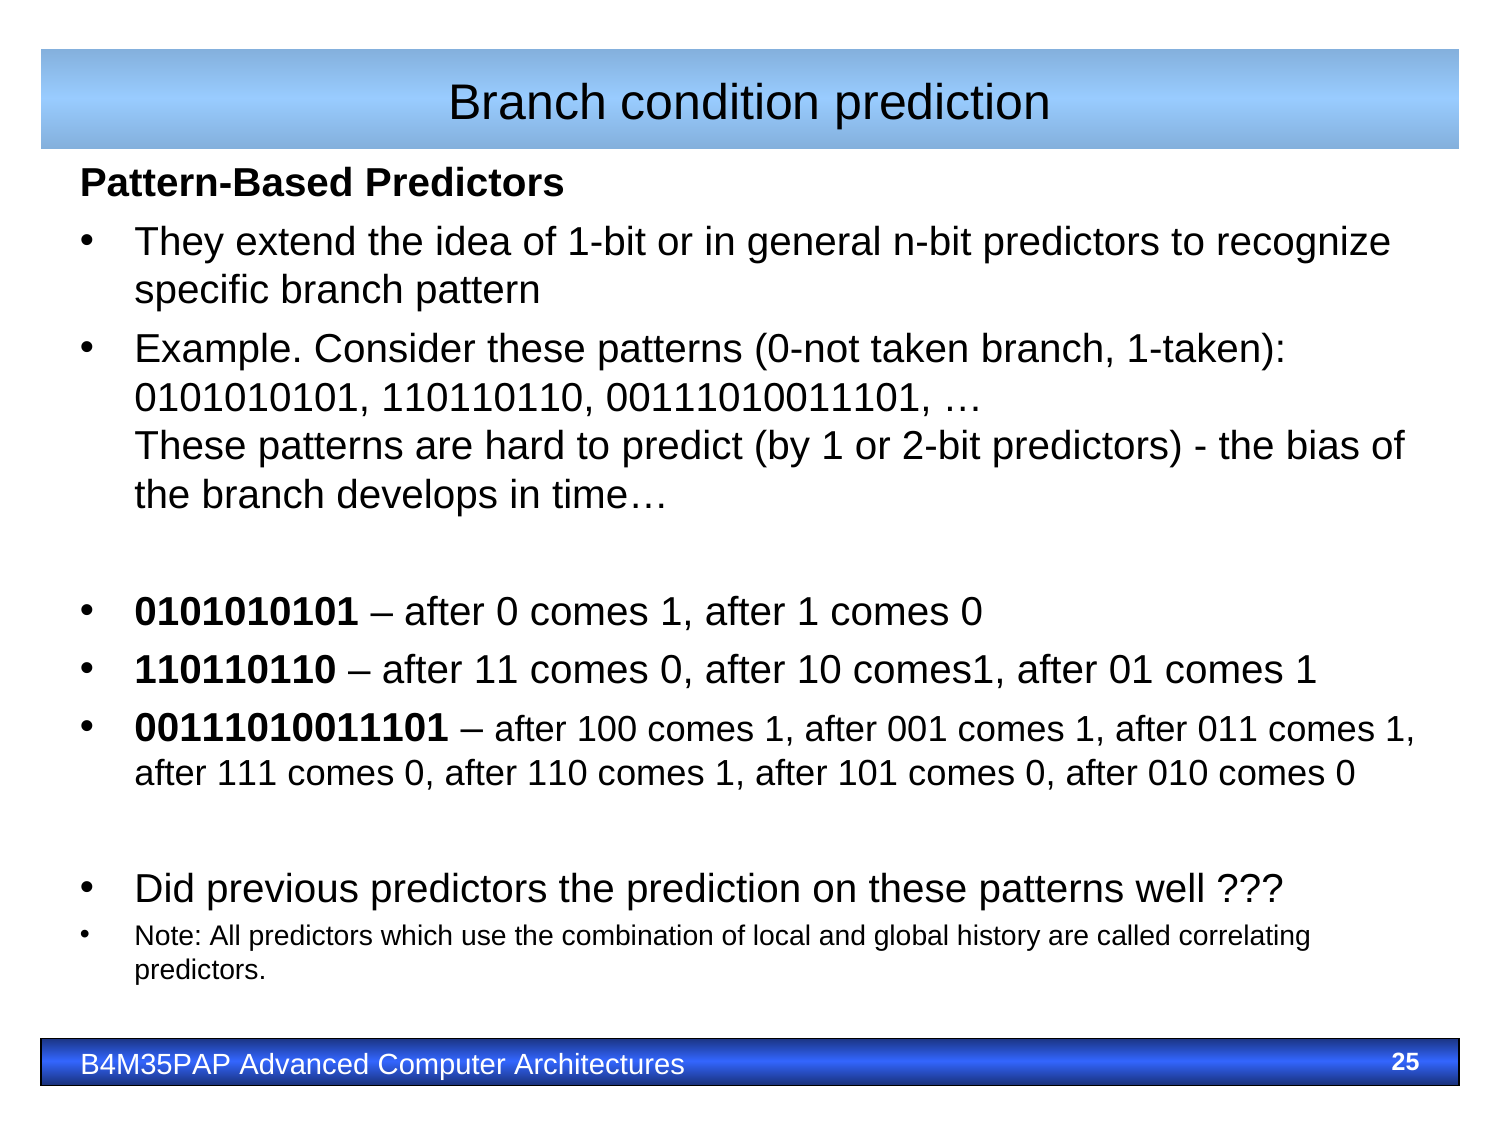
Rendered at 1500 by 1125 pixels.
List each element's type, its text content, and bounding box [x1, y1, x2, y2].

title Branch condition prediction [41, 49, 1459, 149]
list Pattern-Based Predictors They extend the idea of 1-bit or in general n-bit predictors to recognize specific branch pattern Example. Consider these patterns (0-not taken branch, 1-taken): 0101010101, 110110110, 00111010011101, … These patterns are hard to predict (by 1 or 2-bit predictors) - the bias of the branch develops in time… 0101010101 – after 0 comes 1, after 1 comes 0 110110110 – after 11 comes 0, after 10 comes1, after 01 comes 1 00111010011101 – after 100 comes 1, after 001 comes 1, after 011 comes 1, after 111 comes 0, after 110 comes 1, after 101 comes 0, after 010 comes 0 Did previous predictors the prediction on these patterns well ??? Note: All predictors which use the combination of local and global history are called correlating predictors. [64, 148, 1459, 1000]
